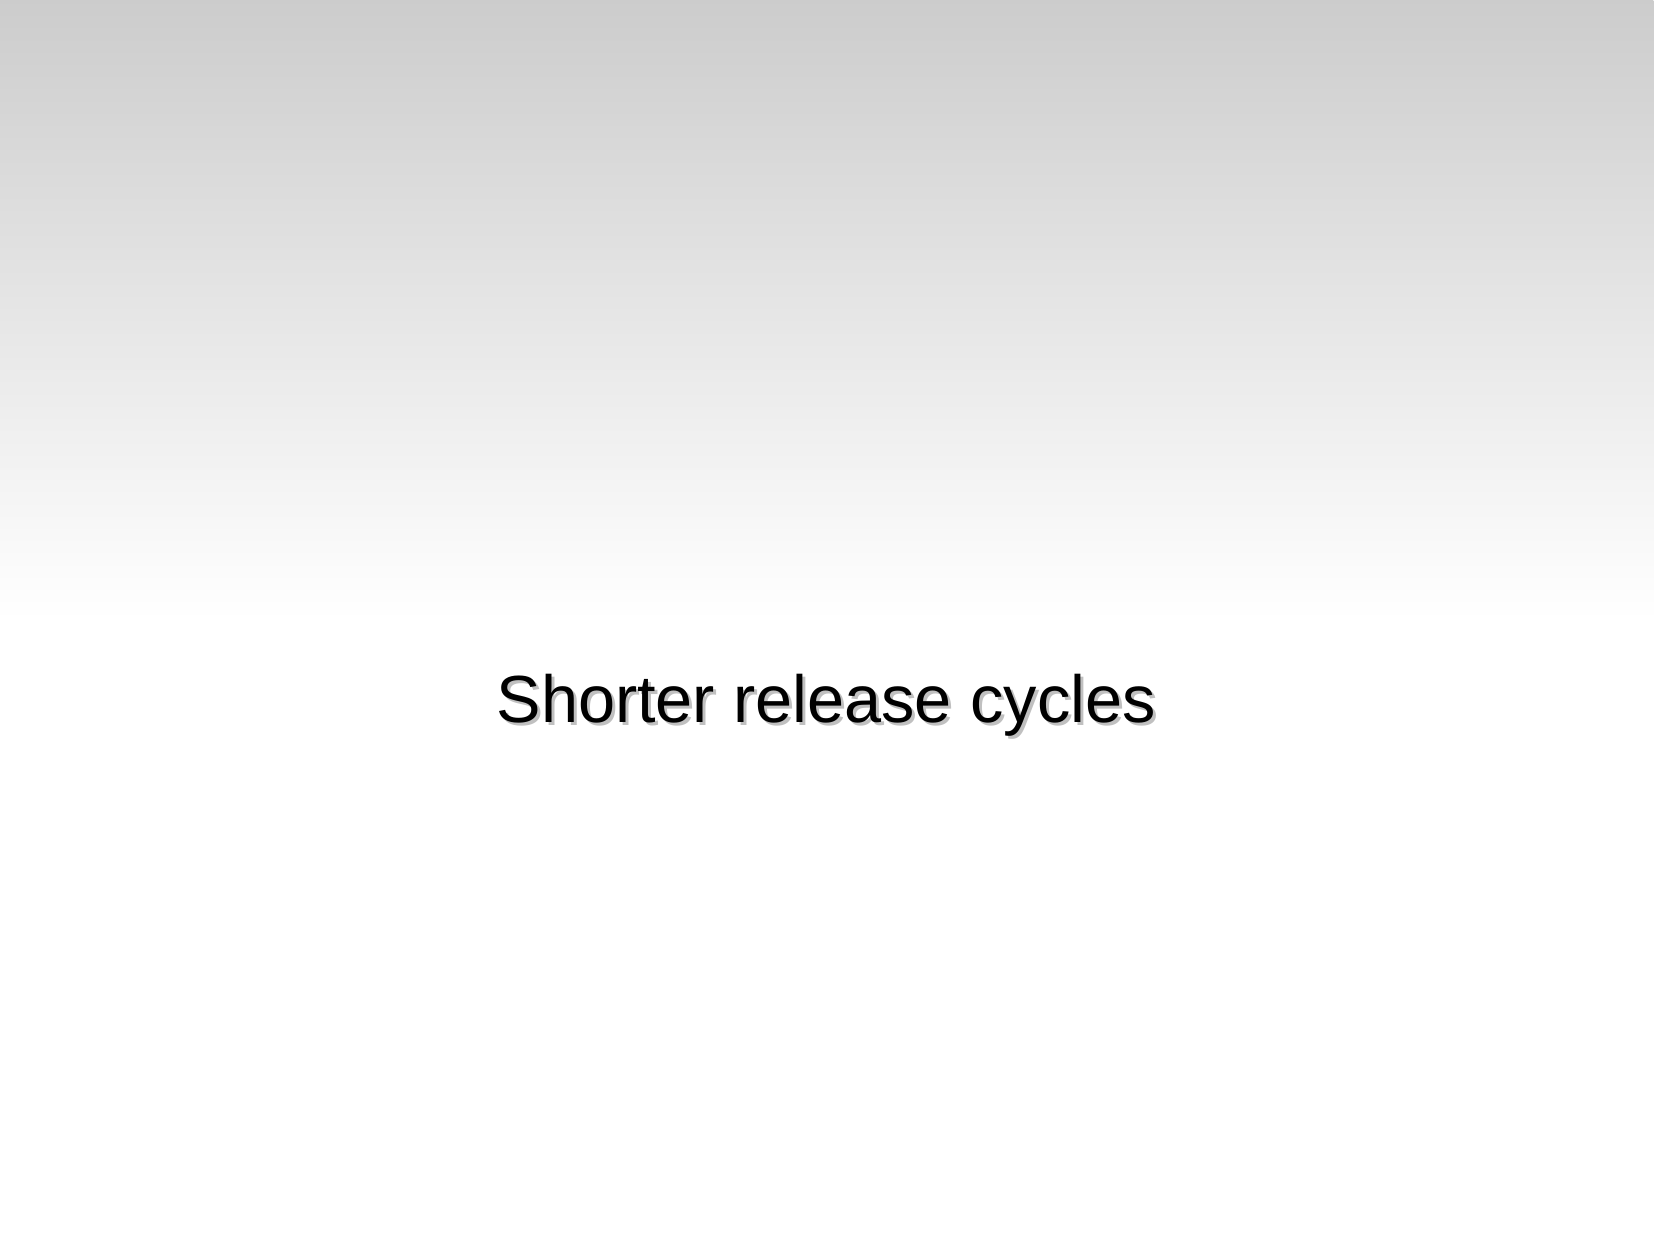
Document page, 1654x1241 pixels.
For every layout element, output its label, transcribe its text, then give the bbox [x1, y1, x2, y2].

subtitle Shorter release cycles [82, 290, 1571, 1109]
